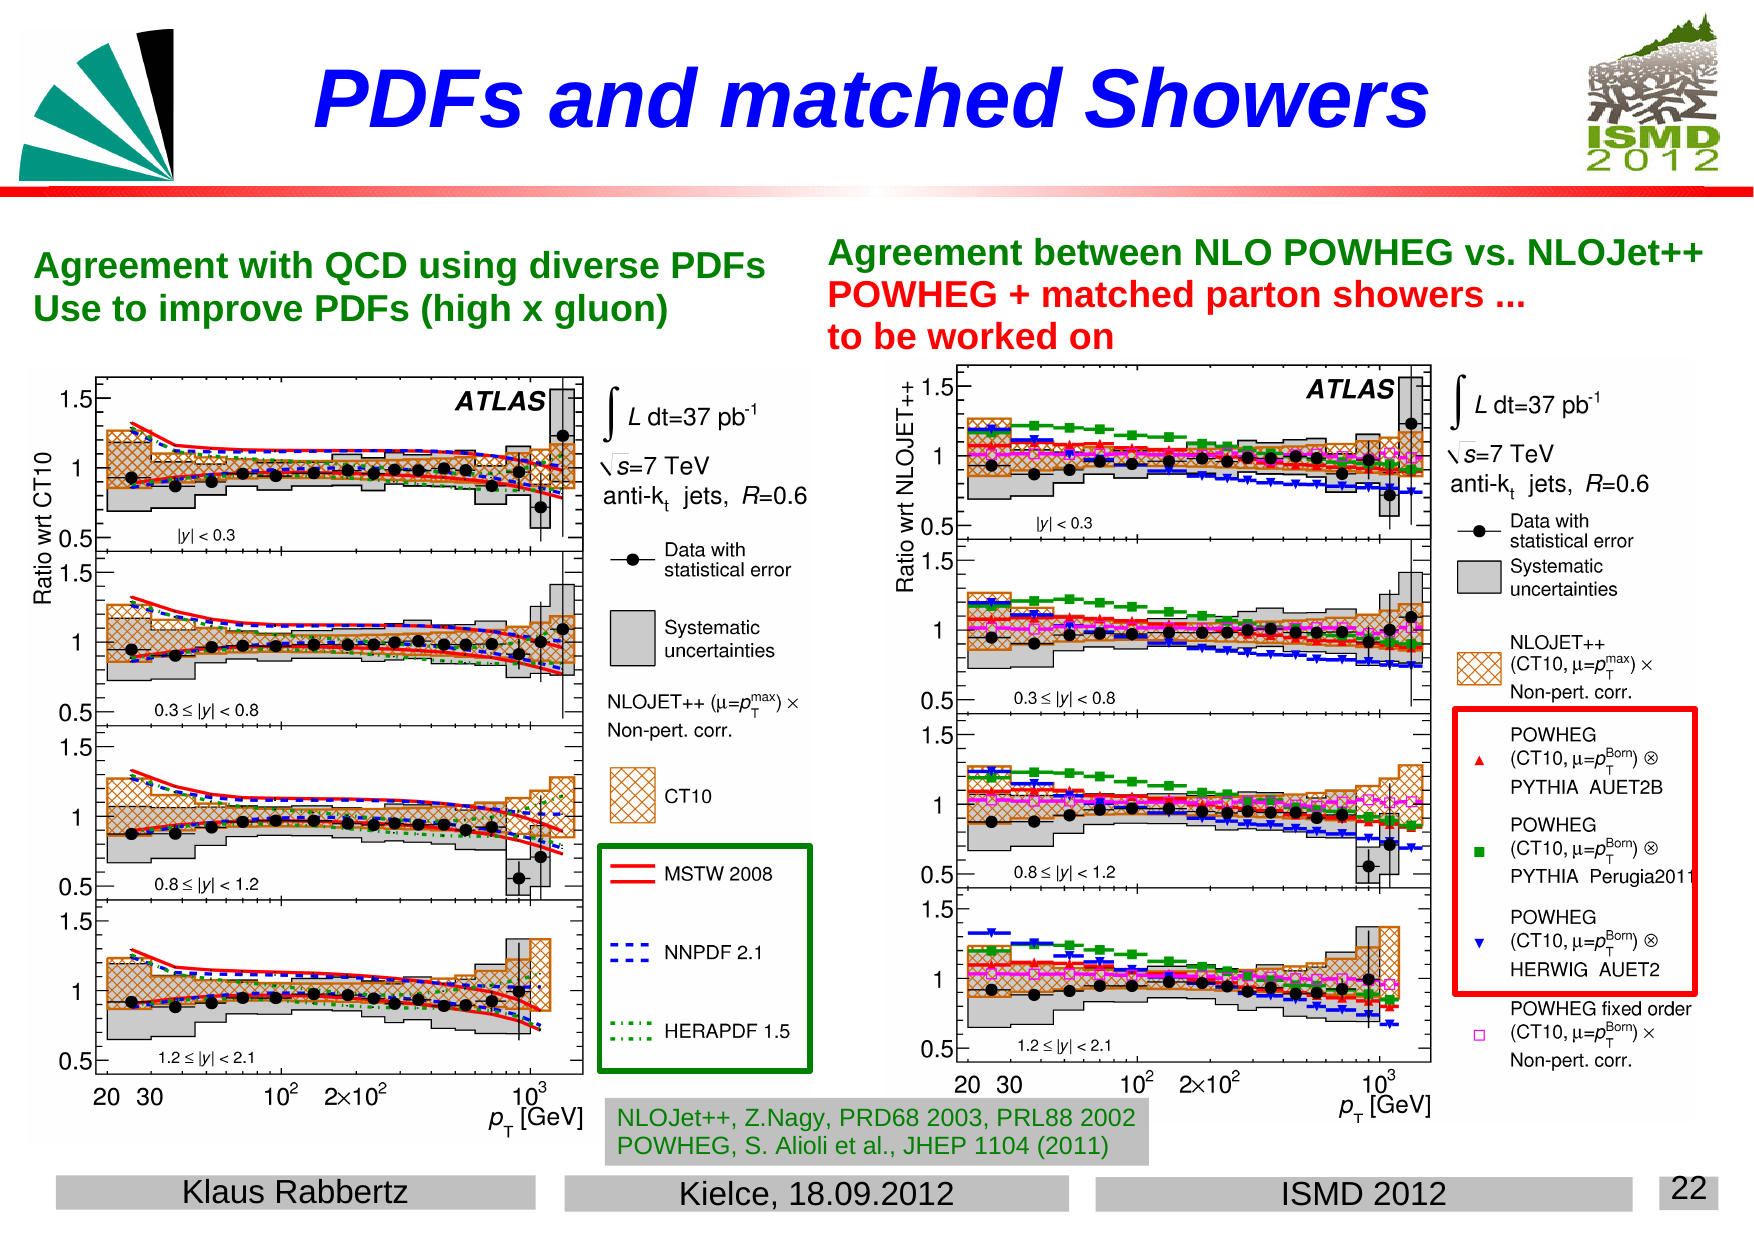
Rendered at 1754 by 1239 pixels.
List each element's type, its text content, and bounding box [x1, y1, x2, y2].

text_box Agreement between NLO POWHEG vs. NLOJet++ POWHEG + matched parton showers ... to be worked on [815, 225, 1717, 364]
title PDFs and matched Showers [220, 16, 1525, 182]
text_box Agreement with QCD using diverse PDFs Use to improve PDFs (high x gluon) [21, 239, 778, 335]
text_box NLOJet++, Z.Nagy, PRD68 2003, PRL88 2002 POWHEG, S. Alioli et al., JHEP 1104 (2011) [604, 1097, 1149, 1166]
picture [1579, 5, 1727, 177]
picture [602, 849, 807, 1068]
picture [884, 364, 1695, 1123]
picture [1458, 712, 1692, 991]
picture [27, 366, 812, 1144]
picture [19, 29, 174, 183]
